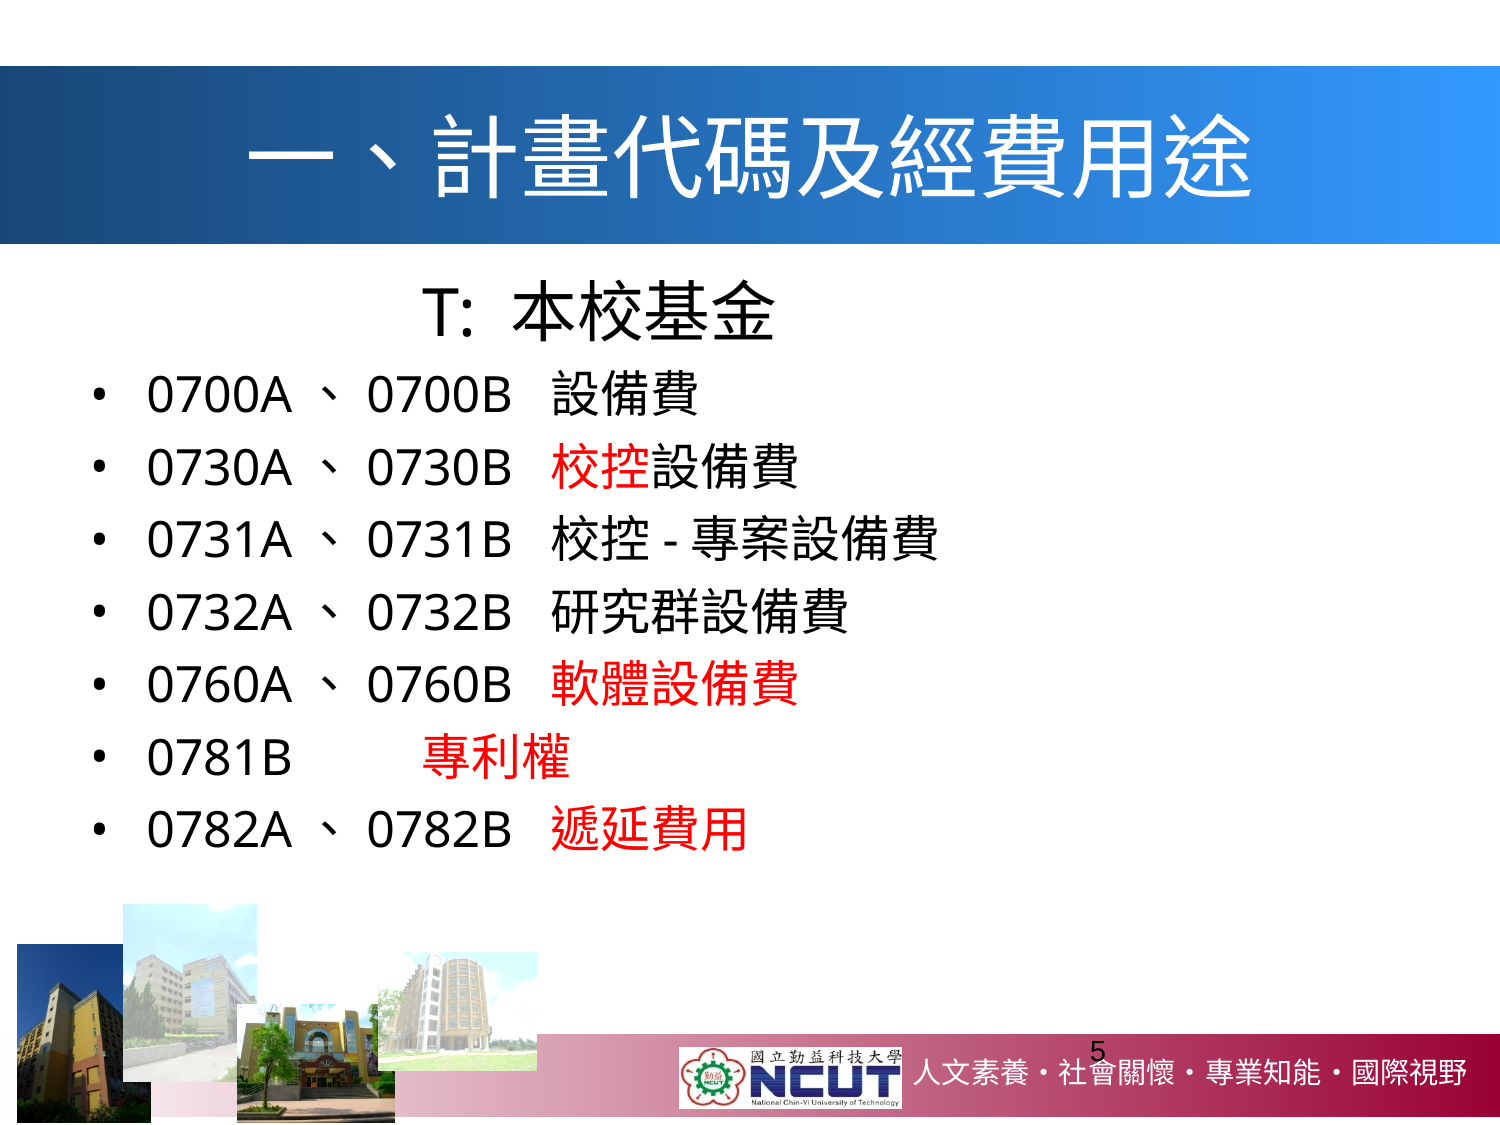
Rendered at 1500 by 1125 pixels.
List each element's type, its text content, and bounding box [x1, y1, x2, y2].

title 一、計畫代碼及經費用途 [0, 66, 1500, 244]
list T: 本校基金 0700A、0700B 設備費 0730A、0730B 校控設備費 0731A、0731B 校控-專案設備費 0732A、0732B 研究群設備費 0760A、0760B 軟體設備費 0781B 專利權 0782A、0782B 遞延費用 [75, 262, 1426, 1005]
text_box 5 [1074, 1024, 1426, 1103]
